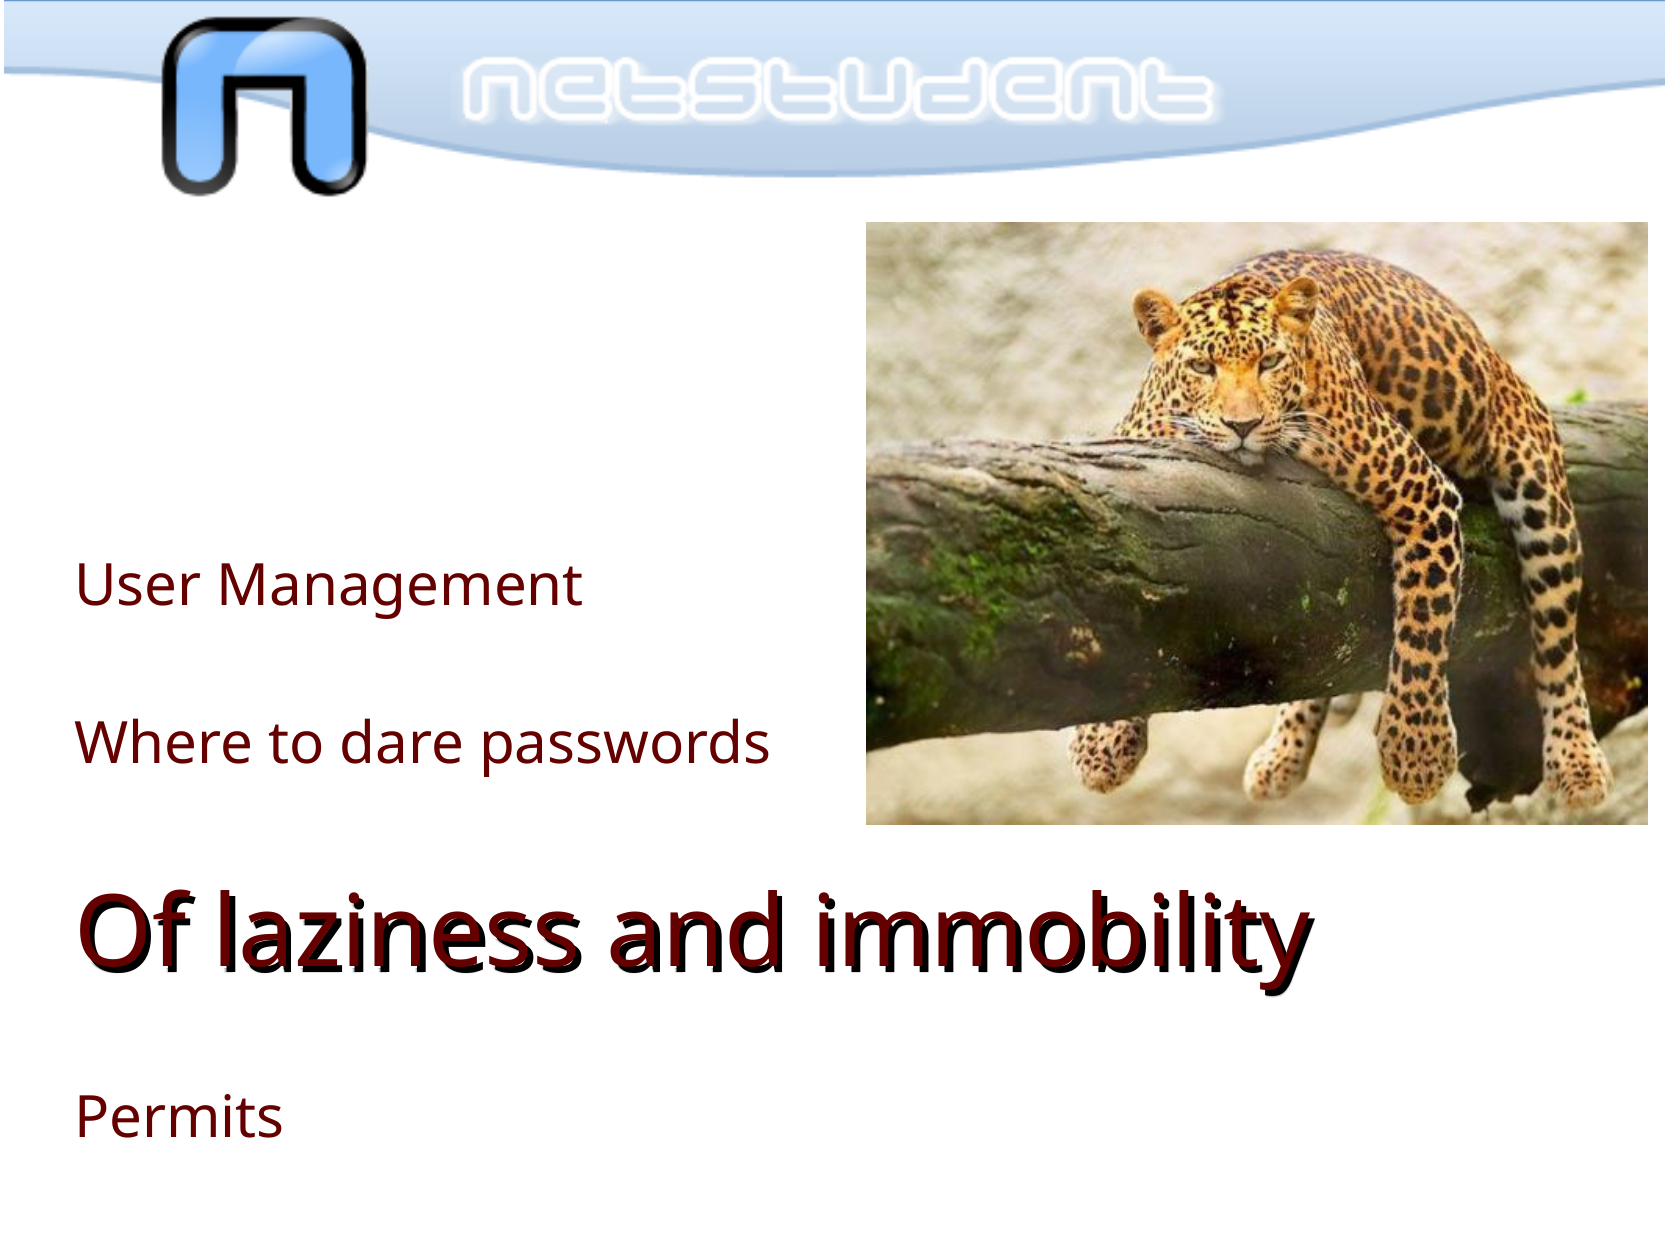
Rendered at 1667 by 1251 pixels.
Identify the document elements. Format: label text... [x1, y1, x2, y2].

title User Management Where to dare passwords Of laziness and immobility Permits [67, 510, 1638, 1187]
picture [0, 0, 1667, 1251]
